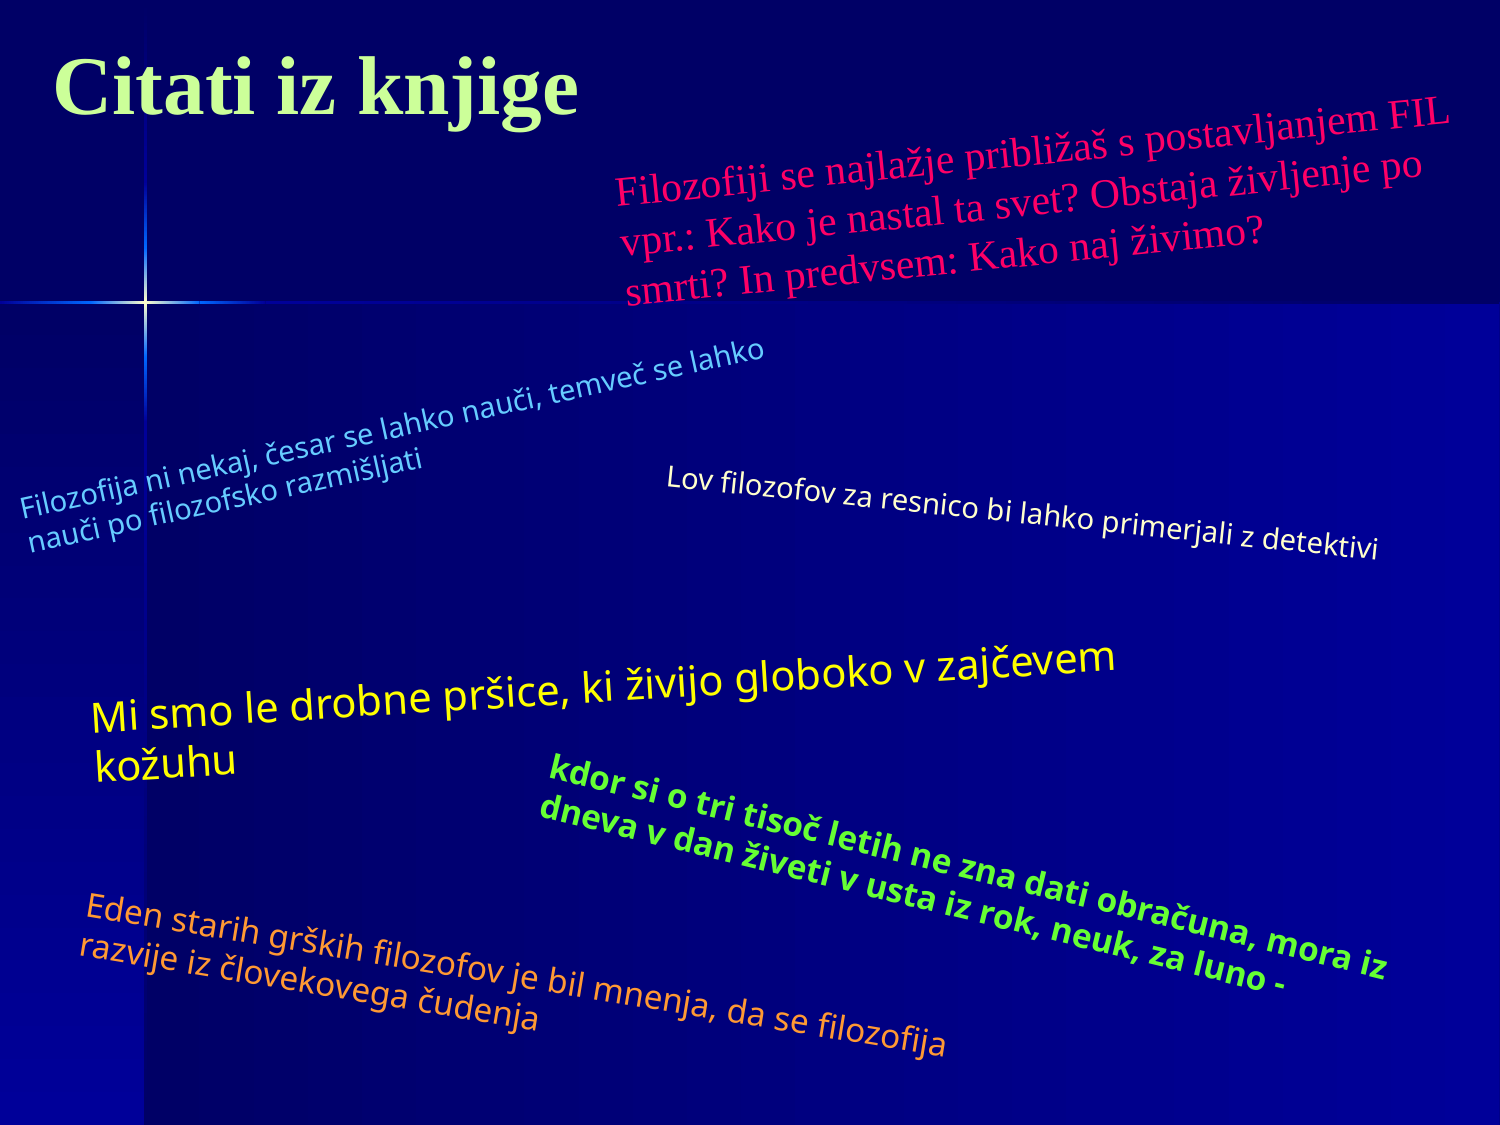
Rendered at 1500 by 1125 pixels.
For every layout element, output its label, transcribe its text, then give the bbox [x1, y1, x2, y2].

text_box Filozofiji se najlažje približaš s postavljanjem FIL vpr.: Kako je nastal ta svet? Obstaja življenje po smrti? In predvsem: Kako naj živimo? [596, 67, 1500, 324]
title Citati iz knjige [37, 62, 1275, 200]
text_box Eden starih grških filozofov je bil mnenja, da se filozofija razvije iz človekovega čudenja [61, 873, 1014, 1121]
text_box Lov filozofov za resnico bi lahko primerjali z detektivi [649, 448, 1401, 576]
text_box Filozofija ni nekaj, česar se lahko nauči, temveč se lahko nauči po filozofsko razmišljati [0, 315, 801, 570]
text_box kdor si o tri tisoč letih ne zna dati obračuna, mora iz dneva v dan živeti v usta iz rok, neuk, za luno - [506, 734, 1497, 1114]
text_box Mi smo le drobne pršice, ki živijo globoko v zajčevem kožuhu [73, 615, 1203, 800]
